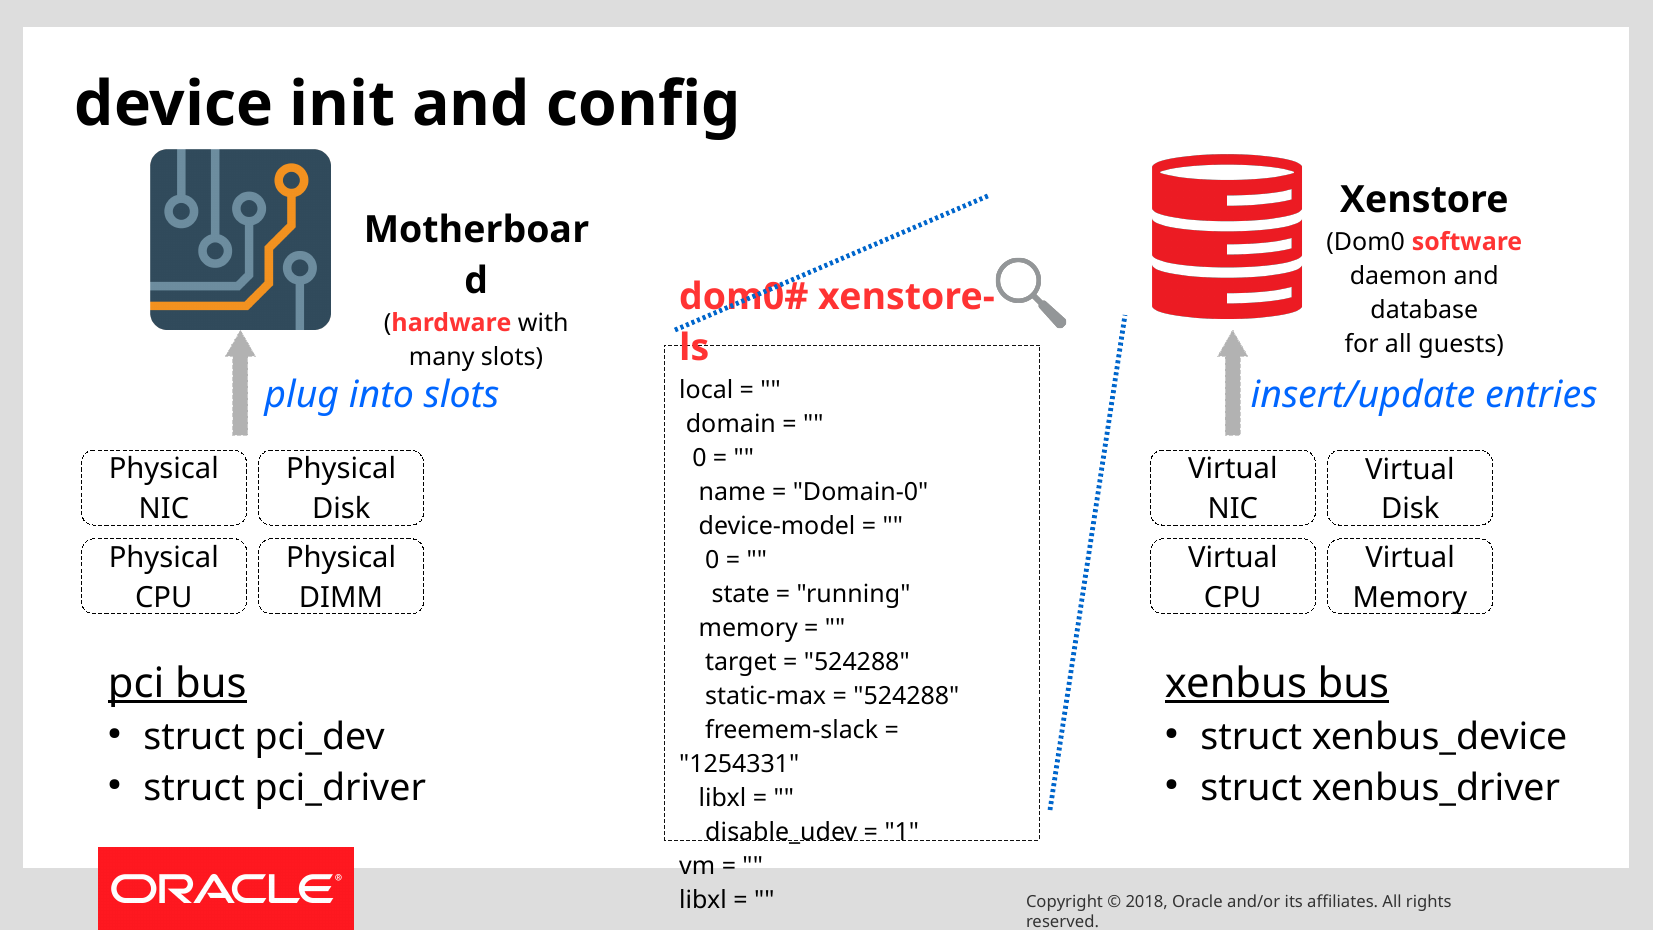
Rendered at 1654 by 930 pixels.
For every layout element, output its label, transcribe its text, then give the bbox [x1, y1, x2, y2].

text_box [1374, 307, 1381, 316]
picture [1103, 113, 1351, 361]
picture [105, 104, 376, 376]
text_box [412, 353, 419, 360]
text_box Physical NIC [81, 450, 247, 526]
text_box Copyright © 2018, Oracle and/or its affiliates. All rights reserved. [1011, 883, 1534, 918]
text_box [695, 862, 702, 868]
text_box Virtual Memory [1327, 538, 1493, 614]
text_box dom0# xenstore-ls local = "" domain = "" 0 = "" name = "Domain-0" device-model = "" 0 = "" state = "running" memory = "" target = "524288" static-max = "524288" freemem-slack = "1254331" libxl = "" disable_udev = "1" vm = "" libxl = "" [664, 345, 1040, 841]
text_box Motherboard (hardware with many slots) [376, 195, 620, 308]
text_box insert/update entries [1235, 360, 1612, 417]
text_box Physical CPU [81, 538, 247, 614]
text_box pci bus struct pci_dev struct pci_driver [93, 645, 445, 791]
text_box Virtual NIC [1150, 450, 1316, 526]
text_box device init and config [60, 50, 1629, 151]
text_box Virtual Disk [1327, 450, 1493, 526]
picture [978, 240, 1084, 346]
text_box Virtual CPU [1150, 538, 1316, 614]
text_box xenbus bus struct xenbus_device struct xenbus_driver [1150, 645, 1574, 791]
text_box Physical Disk [258, 450, 424, 526]
text_box [450, 353, 457, 360]
text_box Physical DIMM [258, 538, 424, 614]
text_box [421, 353, 427, 360]
text_box Xenstore (Dom0 software daemon and database for all guests) [1351, 165, 1600, 307]
picture [98, 847, 354, 930]
text_box [503, 353, 510, 360]
text_box [1426, 307, 1434, 316]
text_box plug into slots [249, 360, 511, 417]
text_box [23, 27, 1629, 868]
